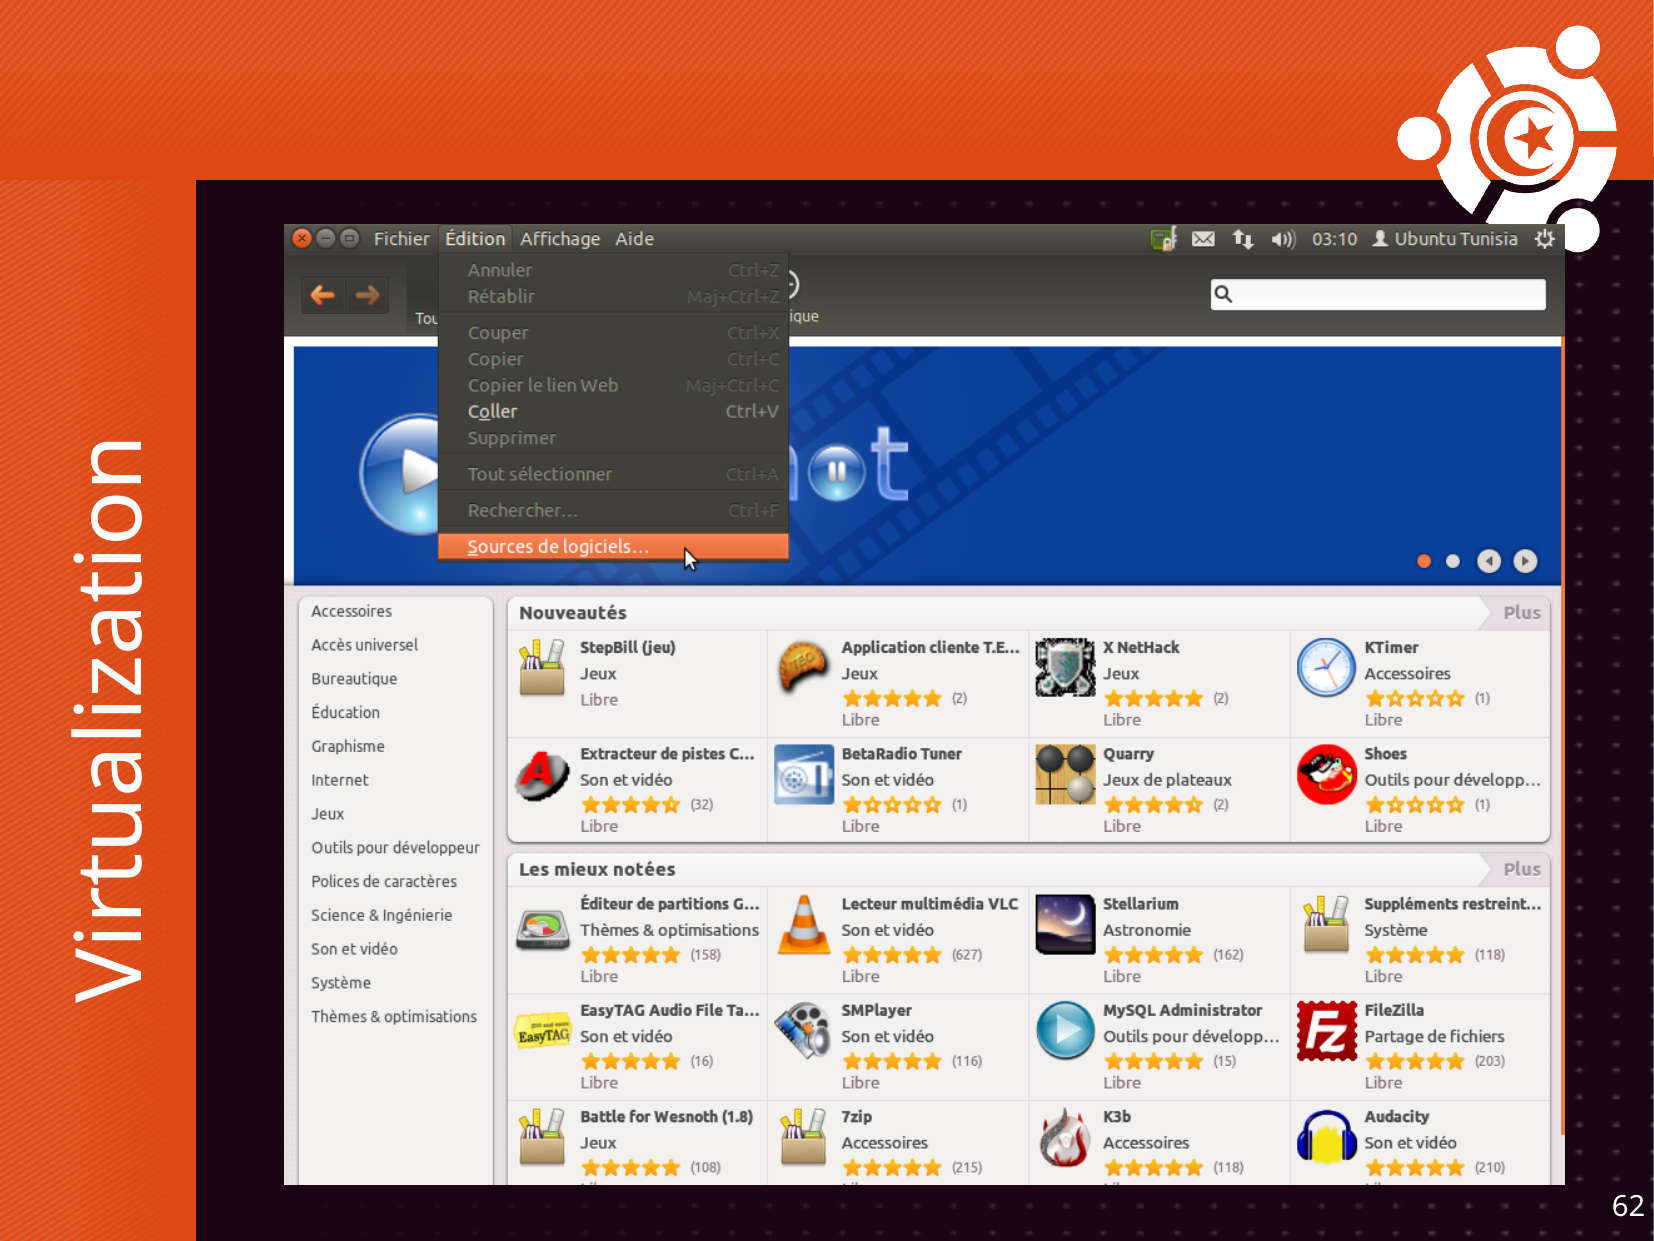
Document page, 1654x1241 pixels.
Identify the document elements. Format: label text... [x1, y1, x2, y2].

picture [0, 0, 1654, 1241]
title Virtualization [17, 210, 196, 1229]
